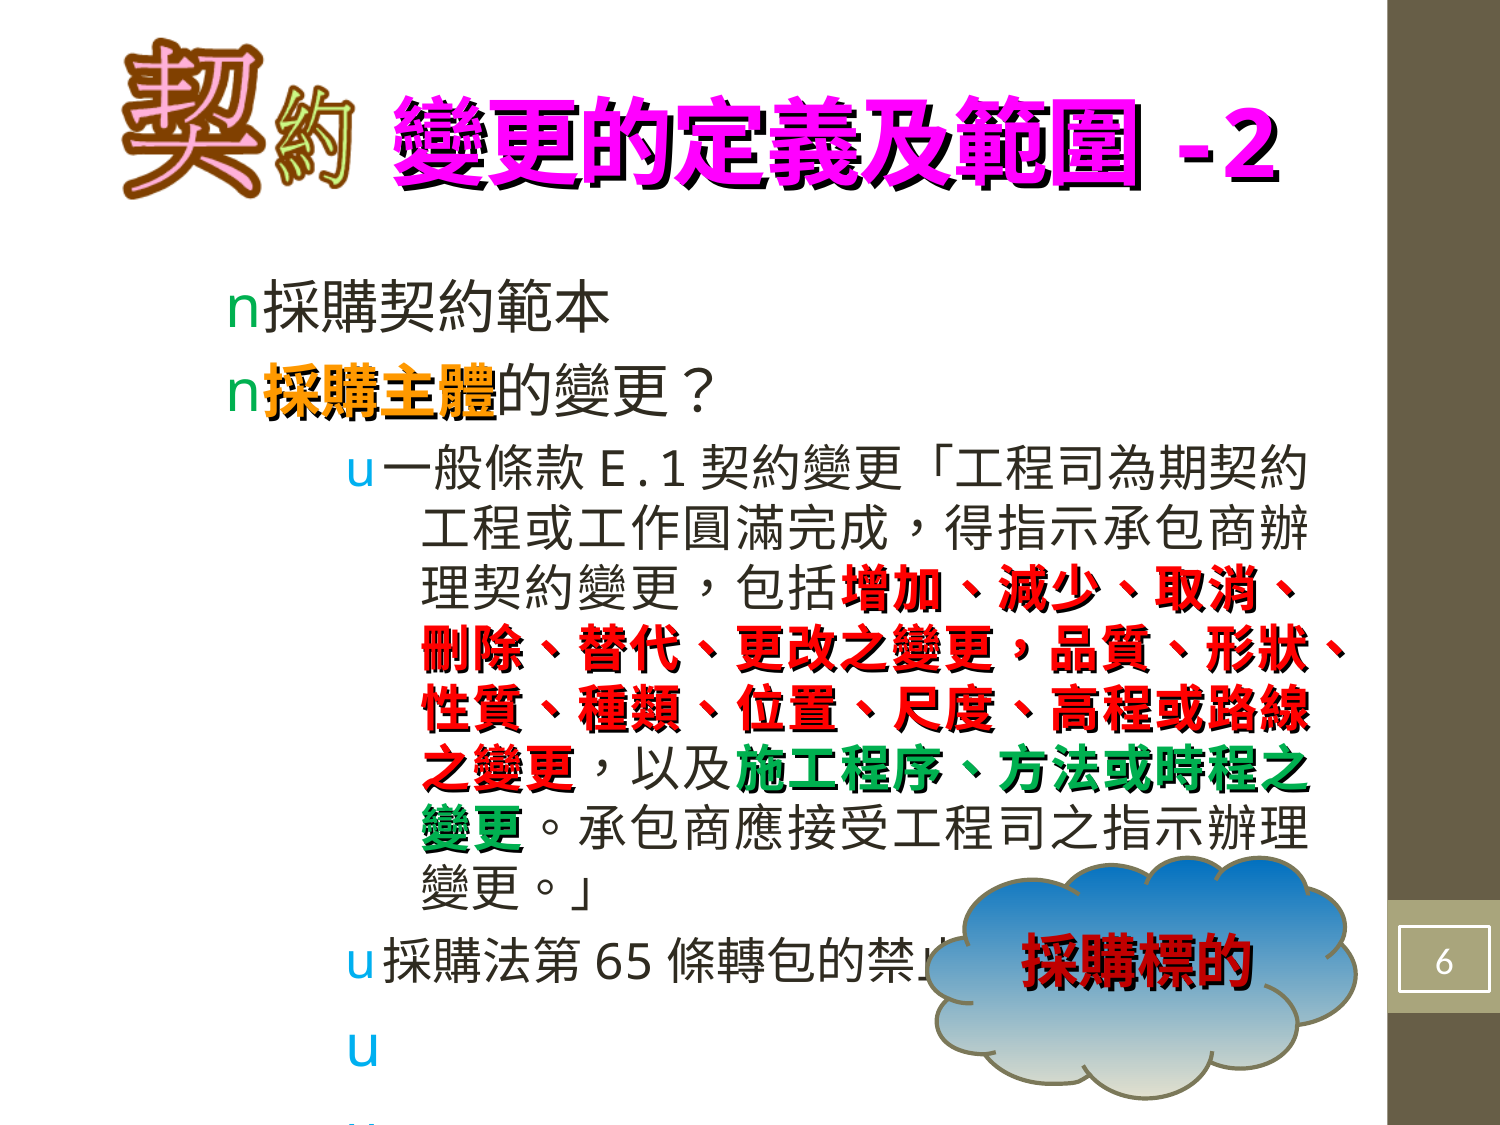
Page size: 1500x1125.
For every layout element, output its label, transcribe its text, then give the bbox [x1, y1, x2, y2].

text_box 6 [1399, 926, 1490, 992]
picture [100, 30, 368, 206]
text_box [927, 857, 1356, 1099]
list 採購契約範本 採購主體的變更？ 一般條款E.1契約變更「工程司為期契約工程或工作圓滿完成，得指示承包商辦理契約變更，包括增加、減少、取消、刪除、替代、更改之變更，品質、形狀、性質、種類、位置、尺度、高程或路線之變更，以及施工程序、方法或時程之變更。承包商應接受工程司之指示辦理變更。」 採購法第65條轉包的禁止 [75, 262, 1326, 1051]
title 變更的定義及範圍-2 [75, 45, 1326, 233]
text_box 採購標的 [1005, 916, 1278, 1003]
